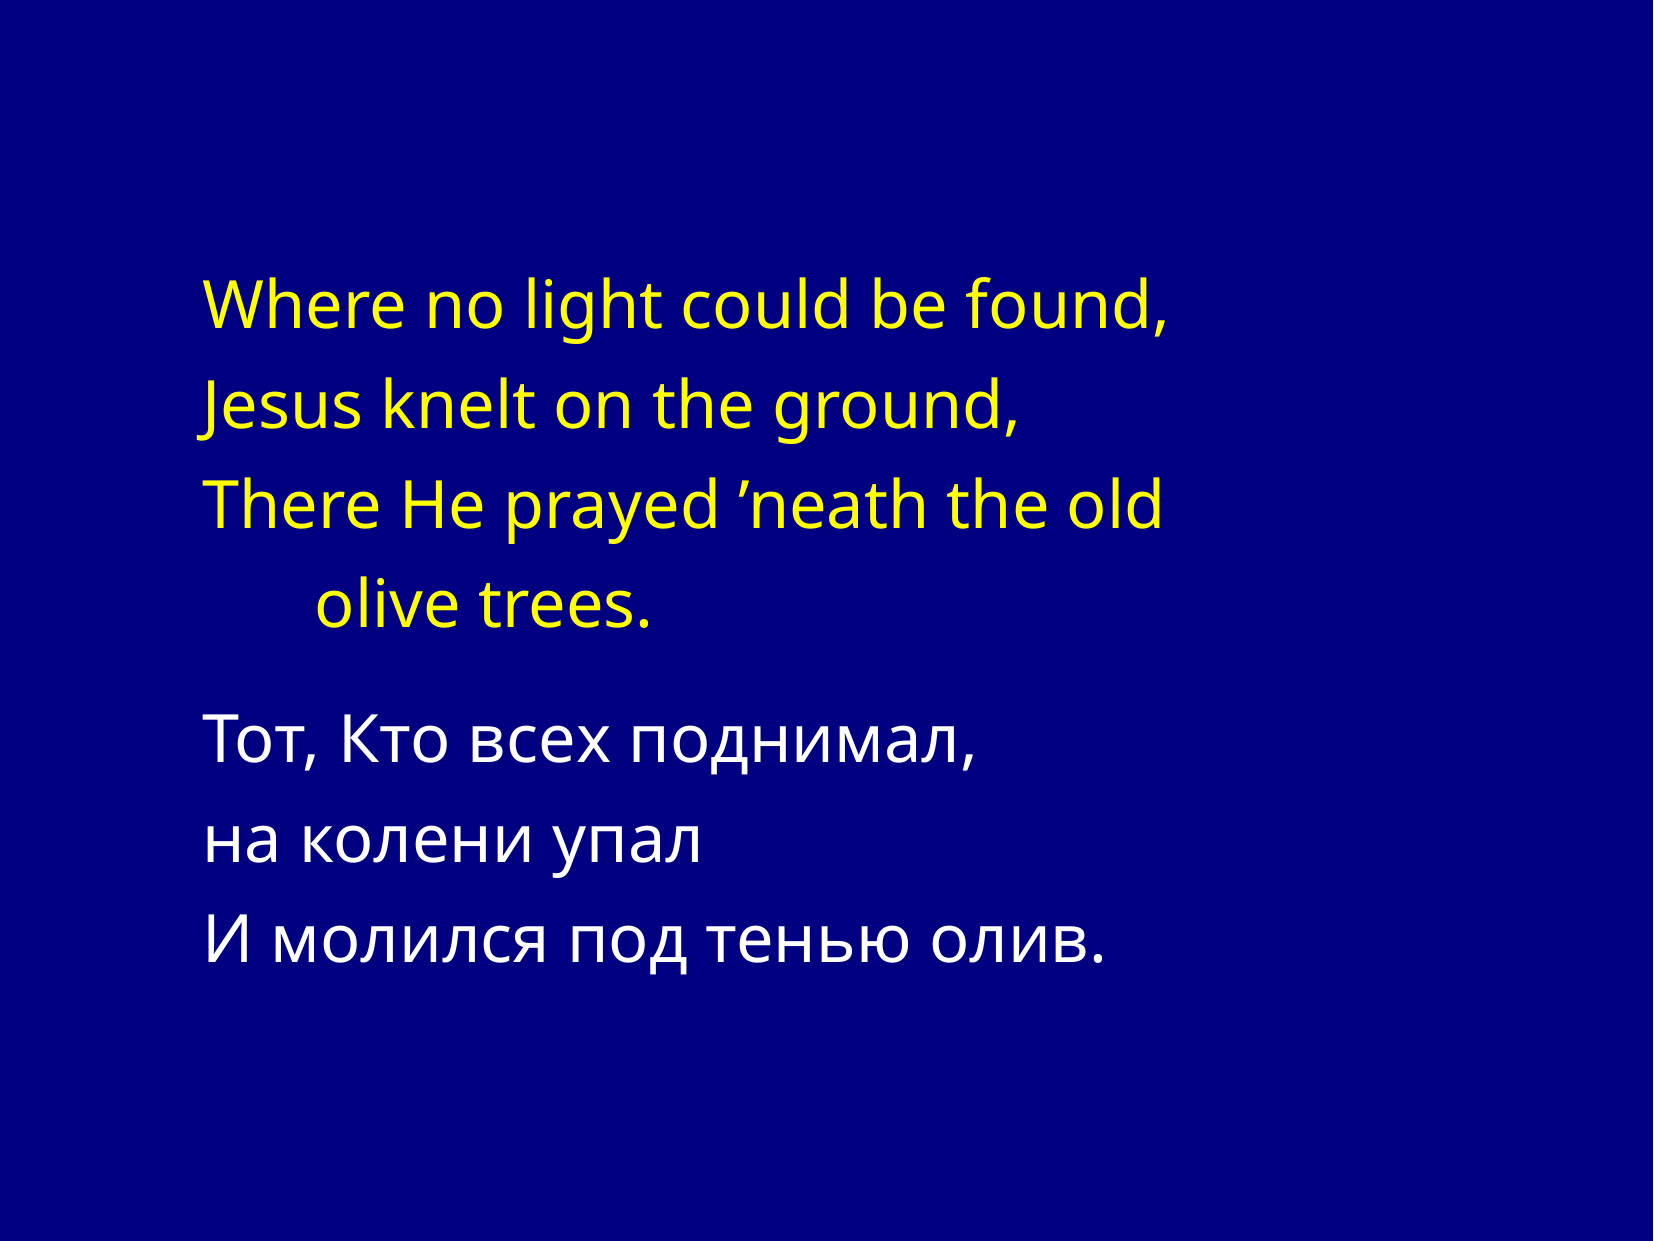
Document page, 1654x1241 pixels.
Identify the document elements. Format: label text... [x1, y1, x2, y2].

text_box Тот, Кто всех поднимал, на колени упал И молился под тенью олив. [75, 675, 1576, 1163]
text_box Where no light could be found, Jesus knelt on the ground, There He prayed ’neath the old olive trees. [75, 150, 1576, 638]
